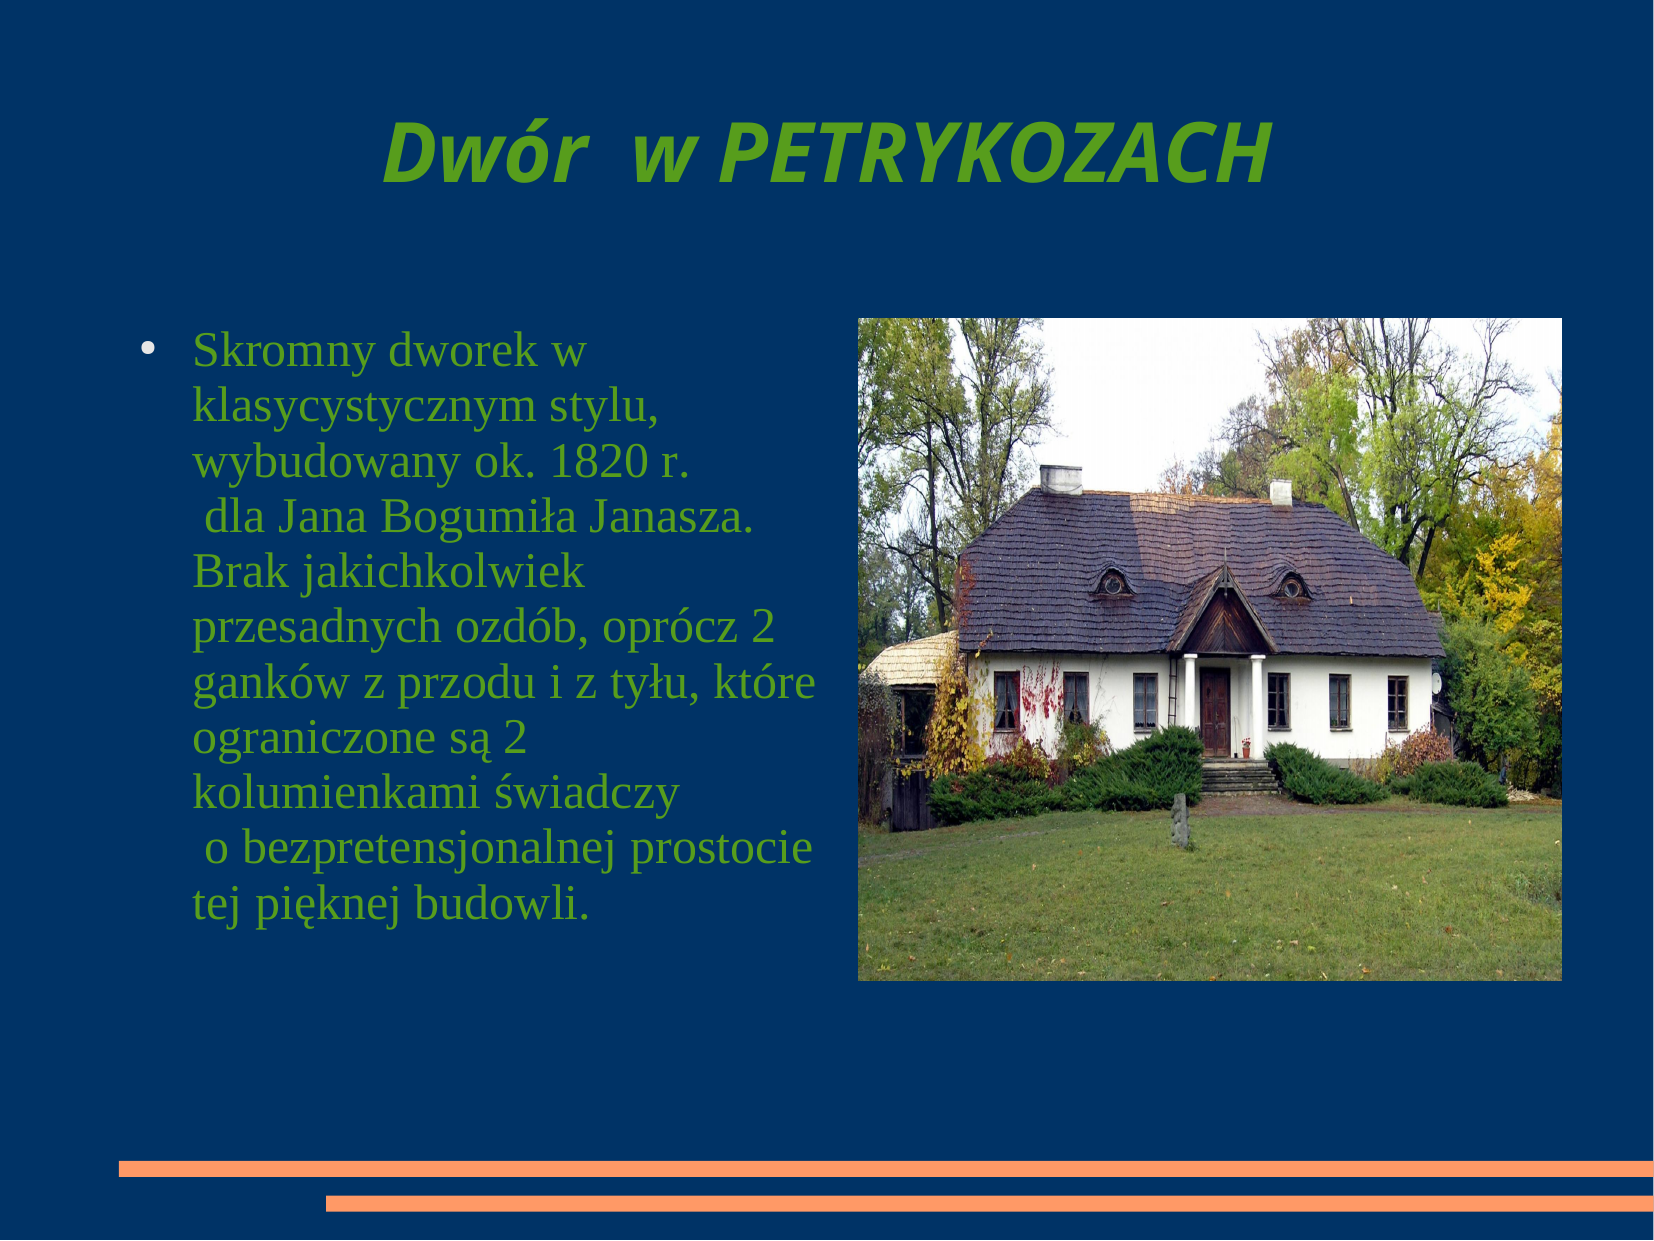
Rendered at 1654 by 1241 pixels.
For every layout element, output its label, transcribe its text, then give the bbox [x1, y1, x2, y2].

picture [858, 318, 1562, 981]
title Dwór w PETRYKOZACH [121, 46, 1534, 254]
list Skromny dworek w klasycystycznym stylu, wybudowany ok. 1820 r. dla Jana Bogumiła Janasza. Brak jakichkolwiek przesadnych ozdób, oprócz 2 ganków z przodu i z tyłu, które ograniczone są 2 kolumienkami świadczy o bezpretensjonalnej prostocie tej pięknej budowli. [121, 322, 824, 1132]
